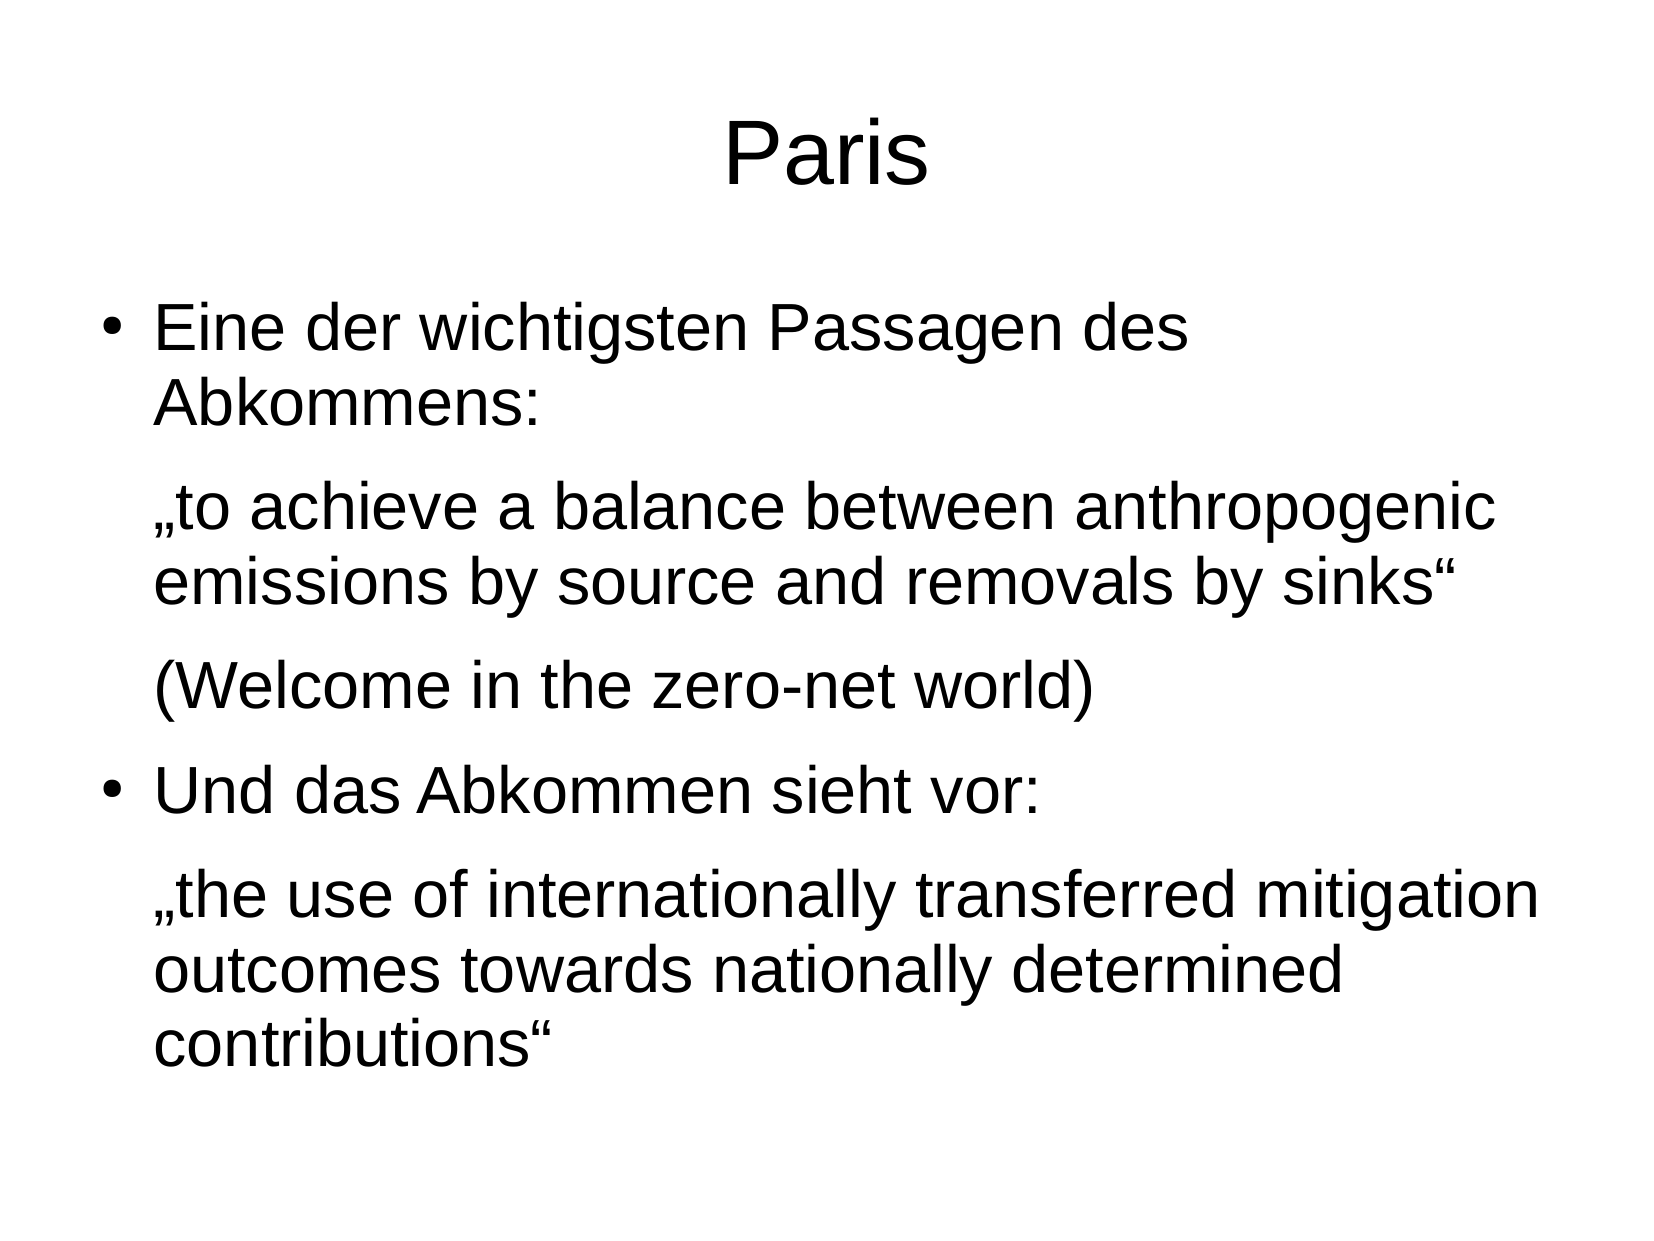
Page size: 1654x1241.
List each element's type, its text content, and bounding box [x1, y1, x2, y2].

title Paris [82, 49, 1571, 257]
list Eine der wichtigsten Passagen des Abkommens: „to achieve a balance between anthropogenic emissions by source and removals by sinks“ (Welcome in the zero-net world) Und das Abkommen sieht vor: „the use of internationally transferred mitigation outcomes towards nationally determined contributions“ [82, 290, 1571, 1010]
